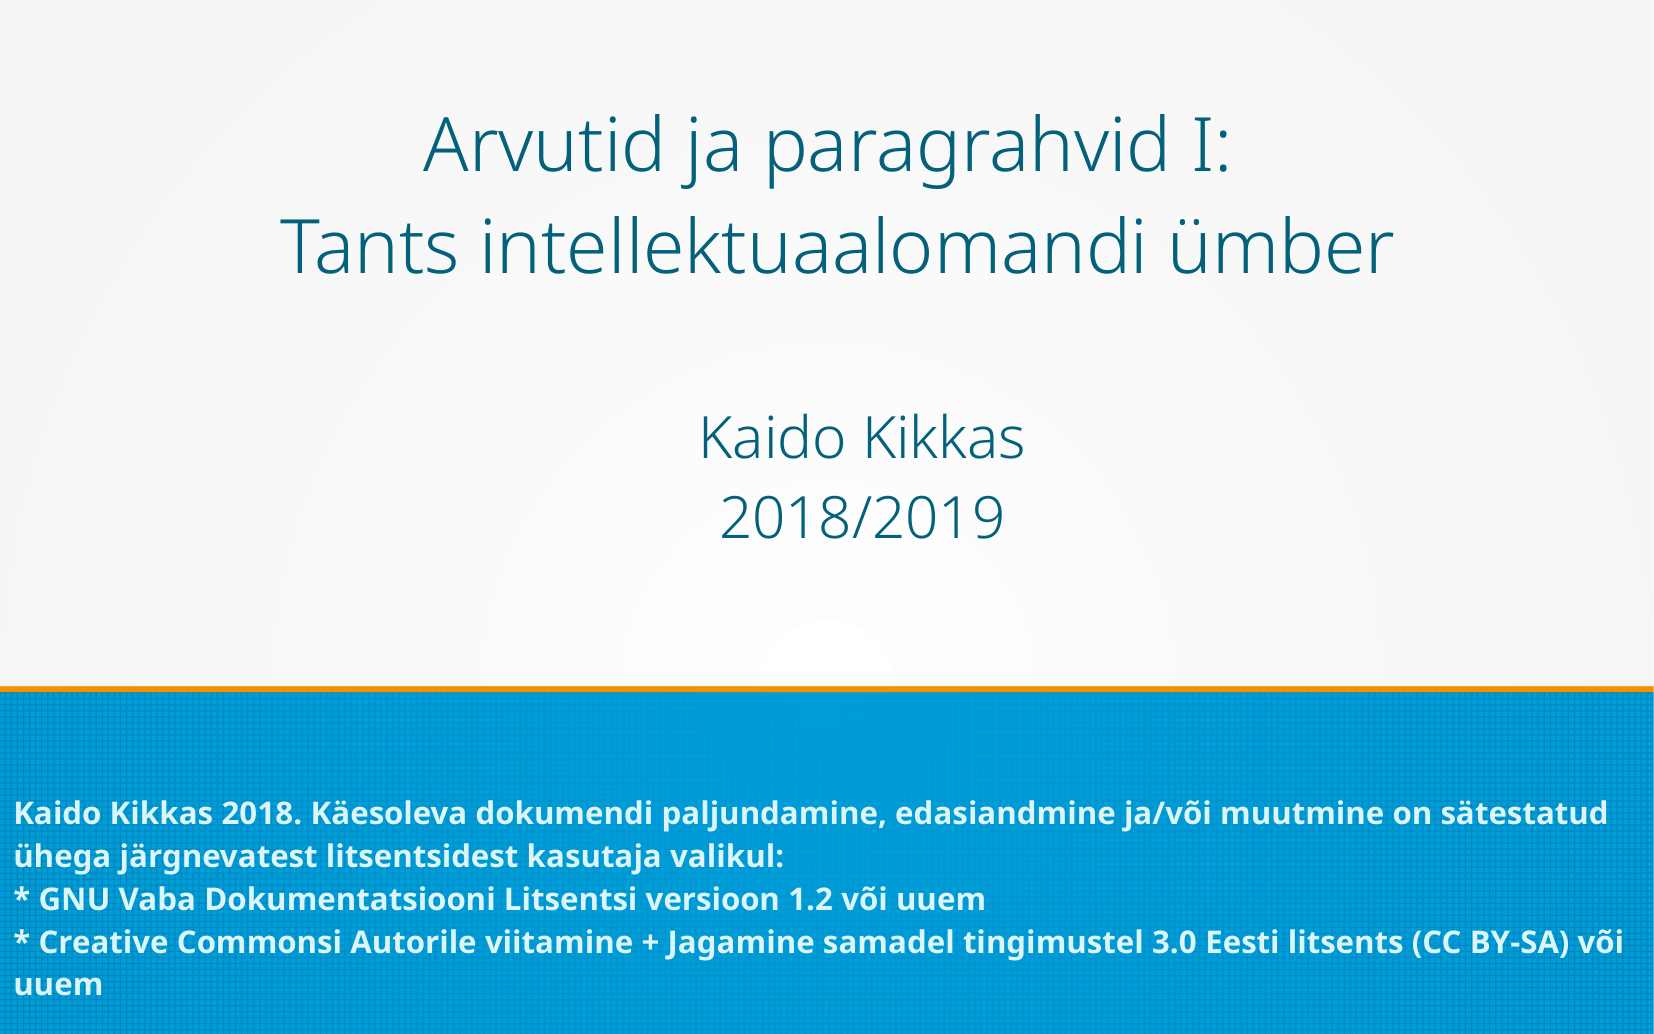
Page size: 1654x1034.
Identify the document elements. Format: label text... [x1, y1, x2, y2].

subtitle Kaido Kikkas 2018. Käesoleva dokumendi paljundamine, edasiandmine ja/või muutmine on sätestatud ühega järgnevatest litsentsidest kasutaja valikul: * GNU Vaba Dokumentatsiooni Litsentsi versioon 1.2 või uuem * Creative Commonsi Autorile viitamine + Jagamine samadel tingimustel 3.0 Eesti litsents (CC BY-SA) või uuem [13, 791, 1630, 1004]
title Kaido Kikkas 2018/2019 [342, 344, 1382, 556]
picture [0, 0, 1654, 692]
title Arvutid ja paragrahvid I: Tants intellektuaalomandi ümber [70, 37, 1607, 296]
